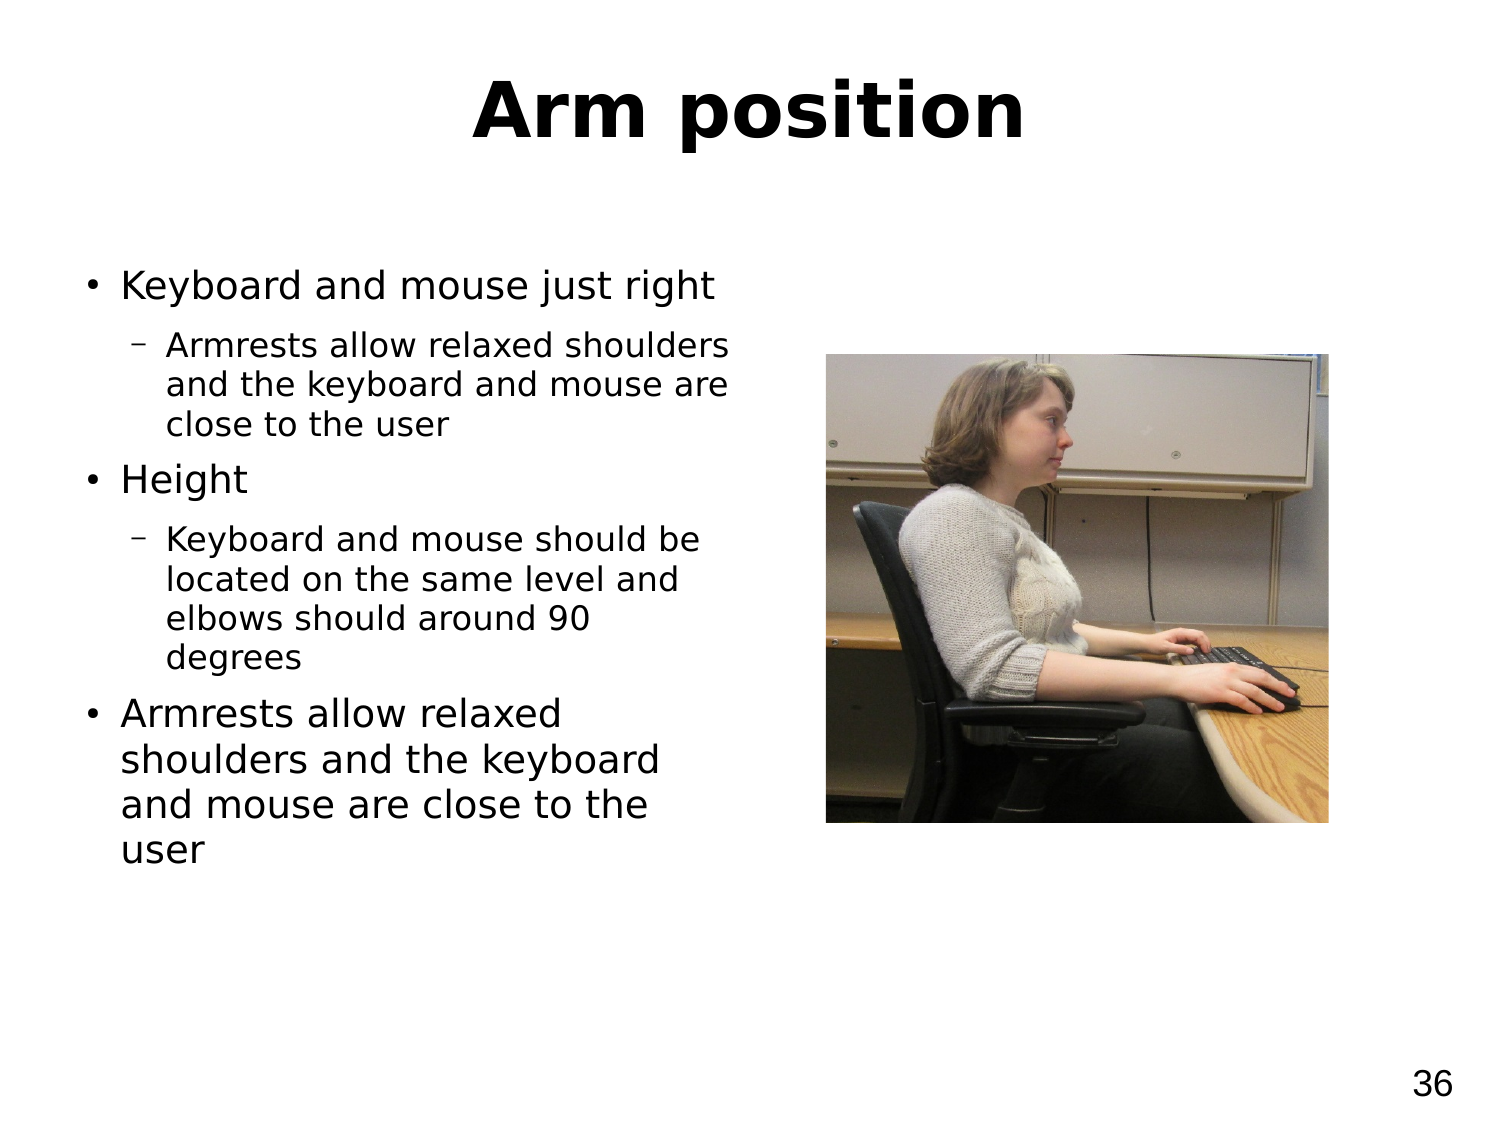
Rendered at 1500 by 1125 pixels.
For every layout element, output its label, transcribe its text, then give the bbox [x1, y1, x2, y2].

picture [825, 354, 1329, 824]
list Keyboard and mouse just right Armrests allow relaxed shoulders and the keyboard and mouse are close to the user Height Keyboard and mouse should be located on the same level and elbows should around 90 degrees Armrests allow relaxed shoulders and the keyboard and mouse are close to the user [75, 263, 734, 916]
title Arm position [75, 44, 1425, 177]
